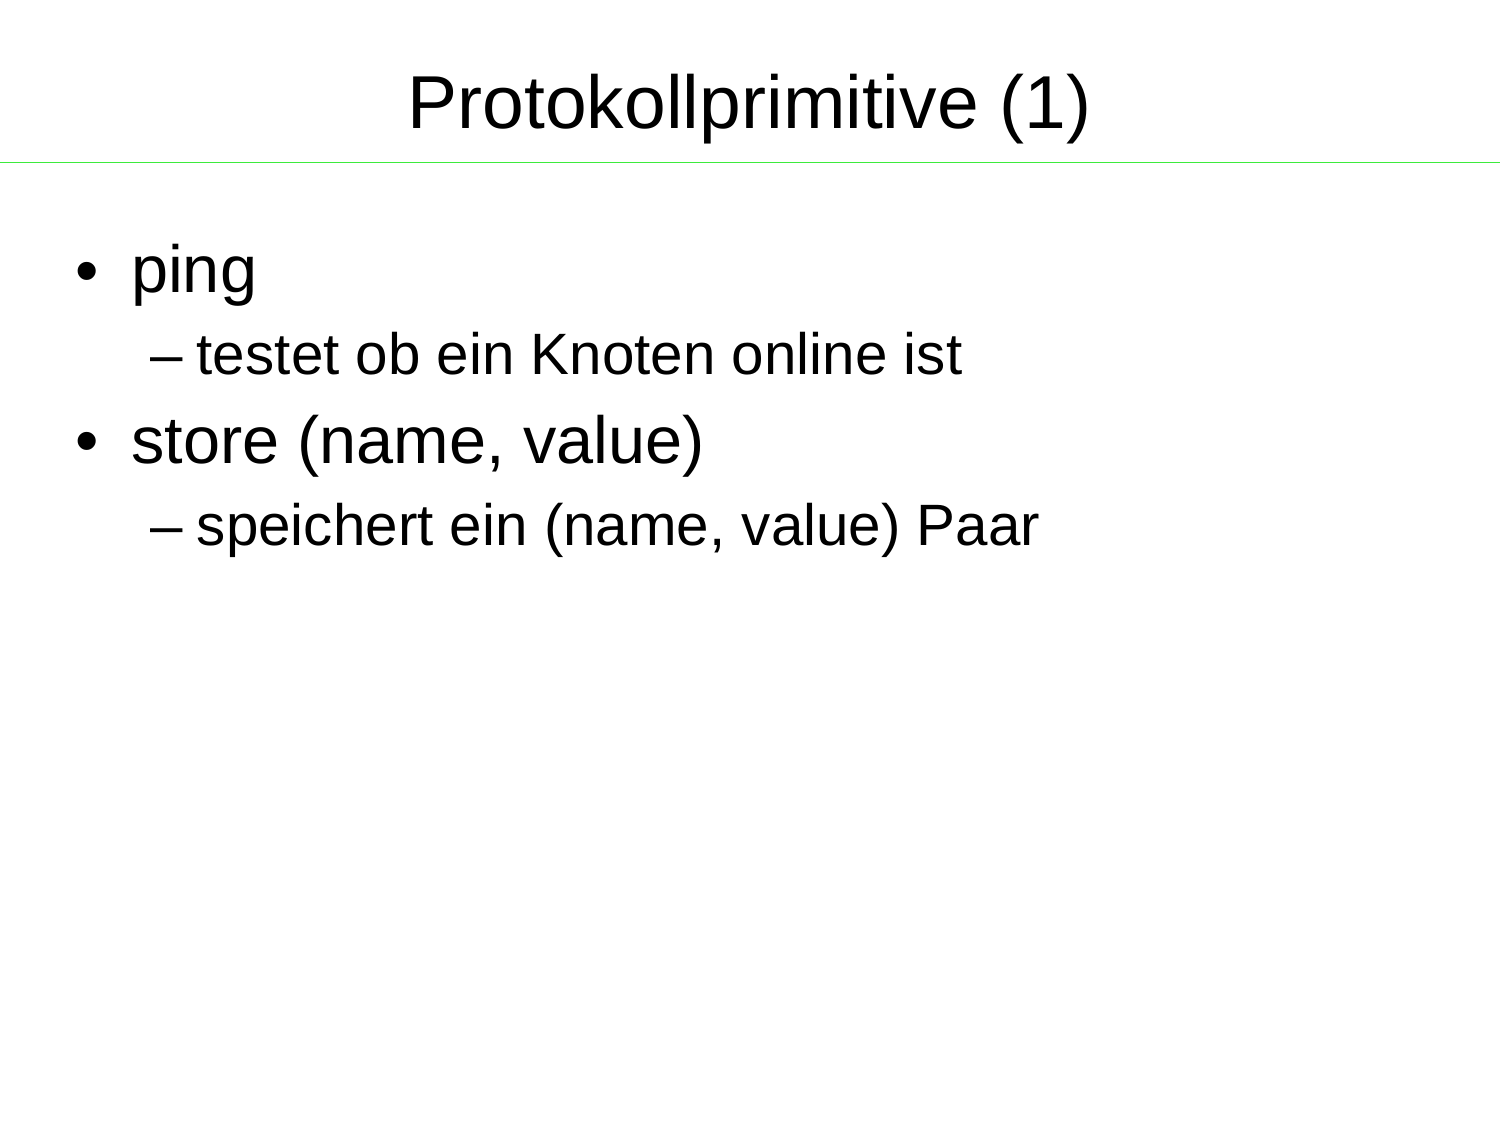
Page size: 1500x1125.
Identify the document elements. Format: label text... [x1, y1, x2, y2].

title Protokollprimitive (1) [75, 57, 1426, 148]
list ping testet ob ein Knoten online ist store (name, value) speichert ein (name, value) Paar [75, 232, 1426, 986]
